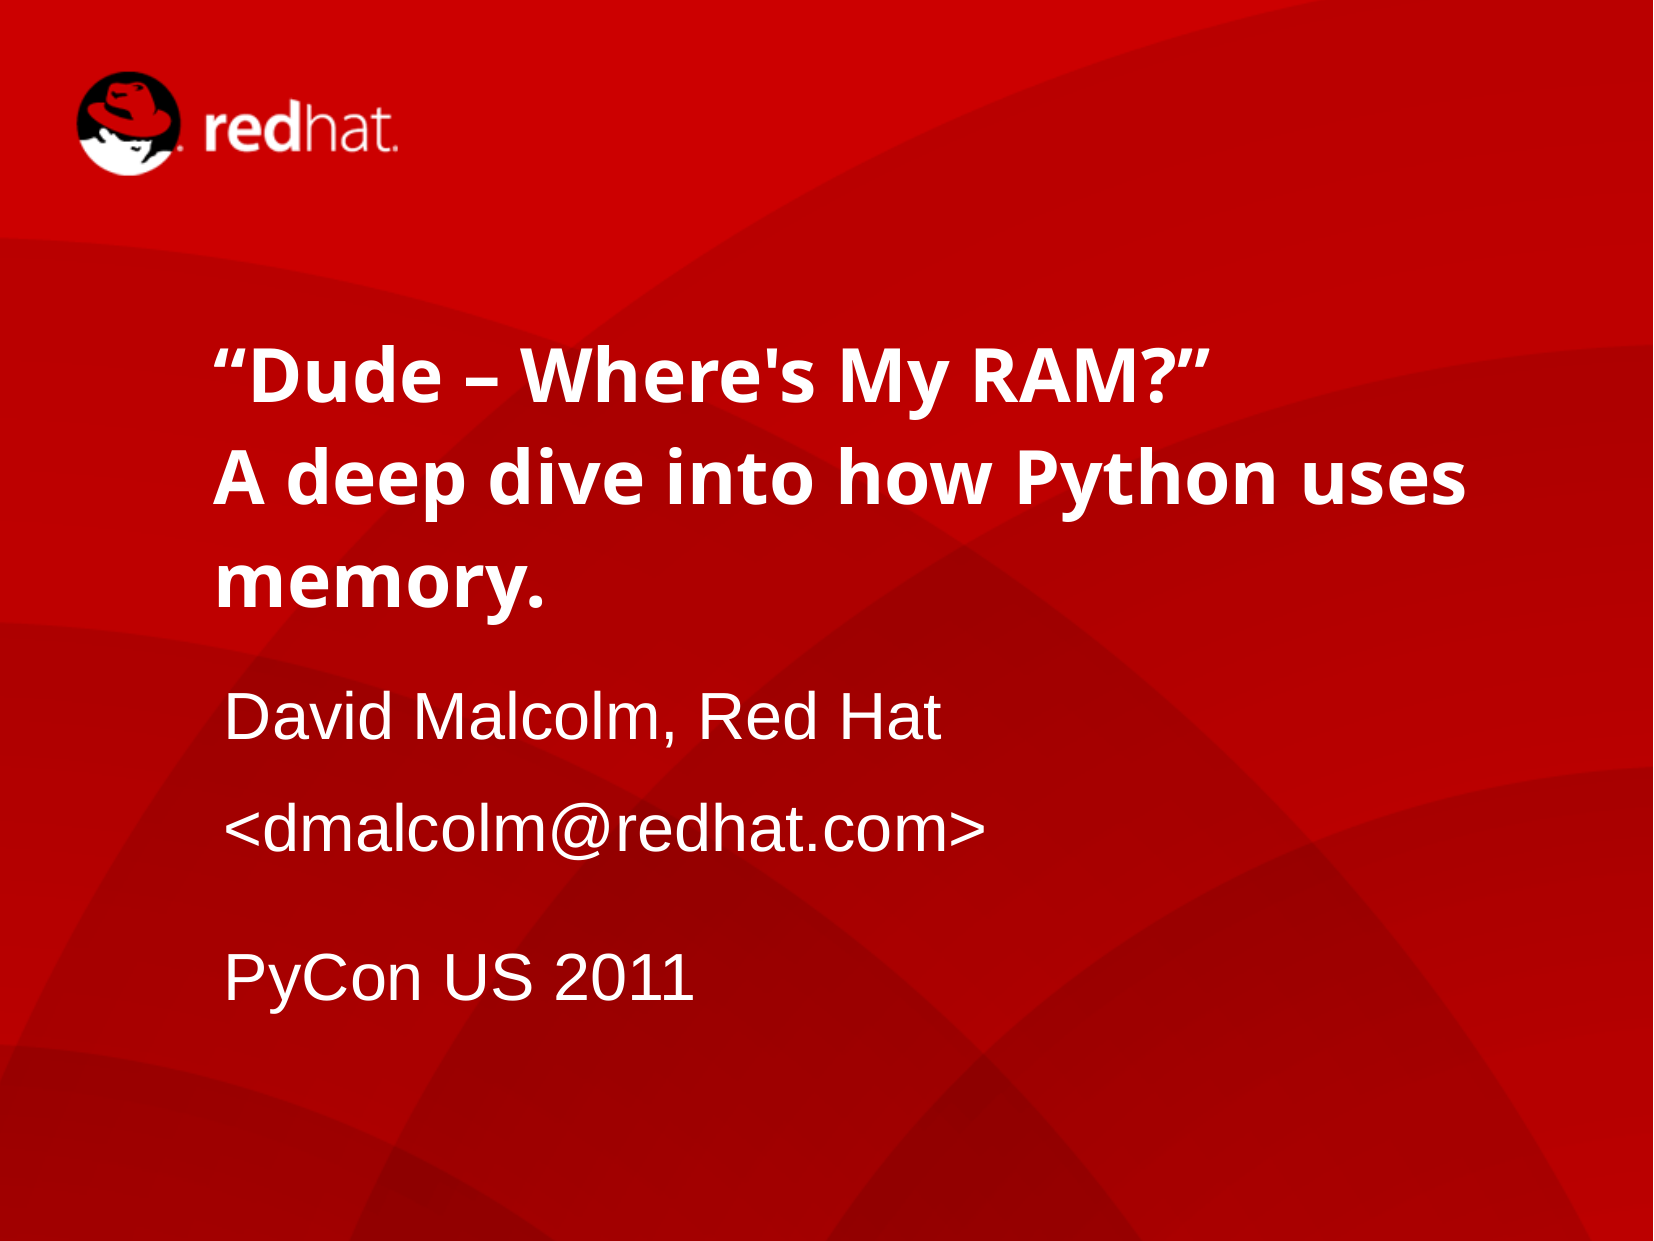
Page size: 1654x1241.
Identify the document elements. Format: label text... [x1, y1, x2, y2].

picture [0, 0, 1653, 1241]
text_box David Malcolm, Red Hat <dmalcolm@redhat.com> PyCon US 2011 [209, 633, 1427, 1050]
text_box “Dude – Where's My RAM?” A deep dive into how Python uses memory. [199, 314, 1612, 592]
